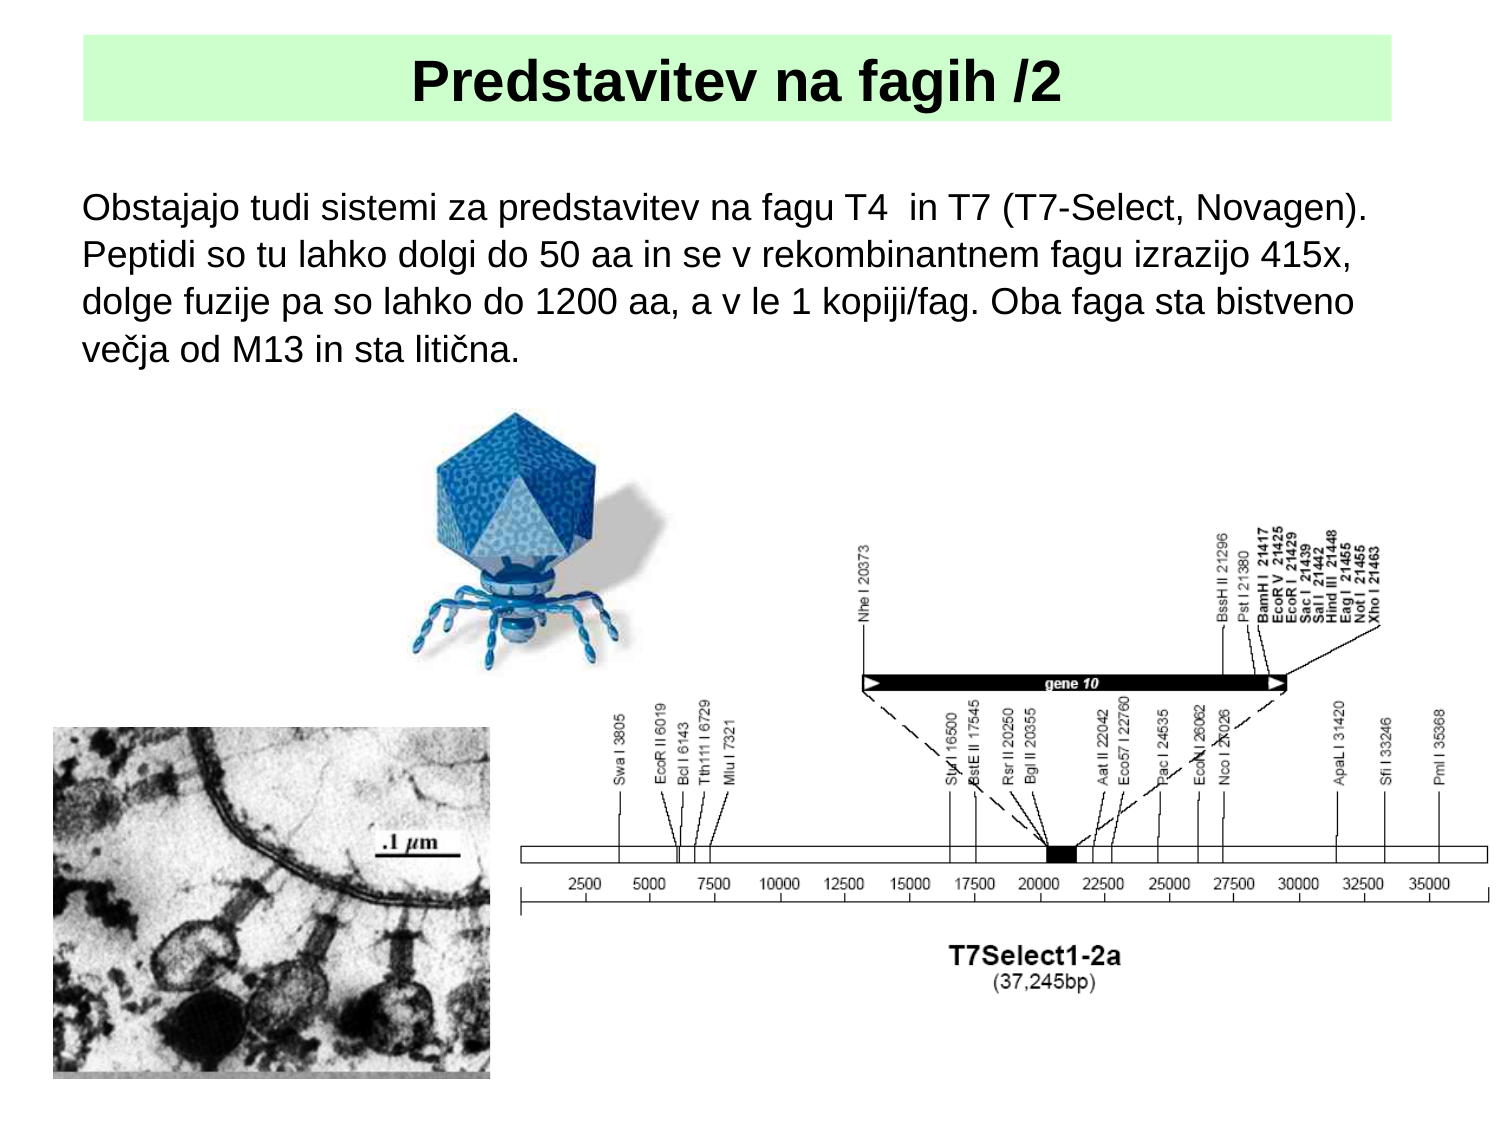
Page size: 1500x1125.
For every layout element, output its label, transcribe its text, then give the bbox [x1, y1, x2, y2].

picture [53, 408, 1500, 1079]
list Obstajajo tudi sistemi za predstavitev na fagu T4 in T7 (T7-Select, Novagen). Peptidi so tu lahko dolgi do 50 aa in se v rekombinantnem fagu izrazijo 415x, dolge fuzije pa so lahko do 1200 aa, a v le 1 kopiji/fag. Oba faga sta bistveno večja od M13 in sta litična. [66, 173, 1459, 409]
title Predstavitev na fagih /2 [83, 34, 1392, 122]
